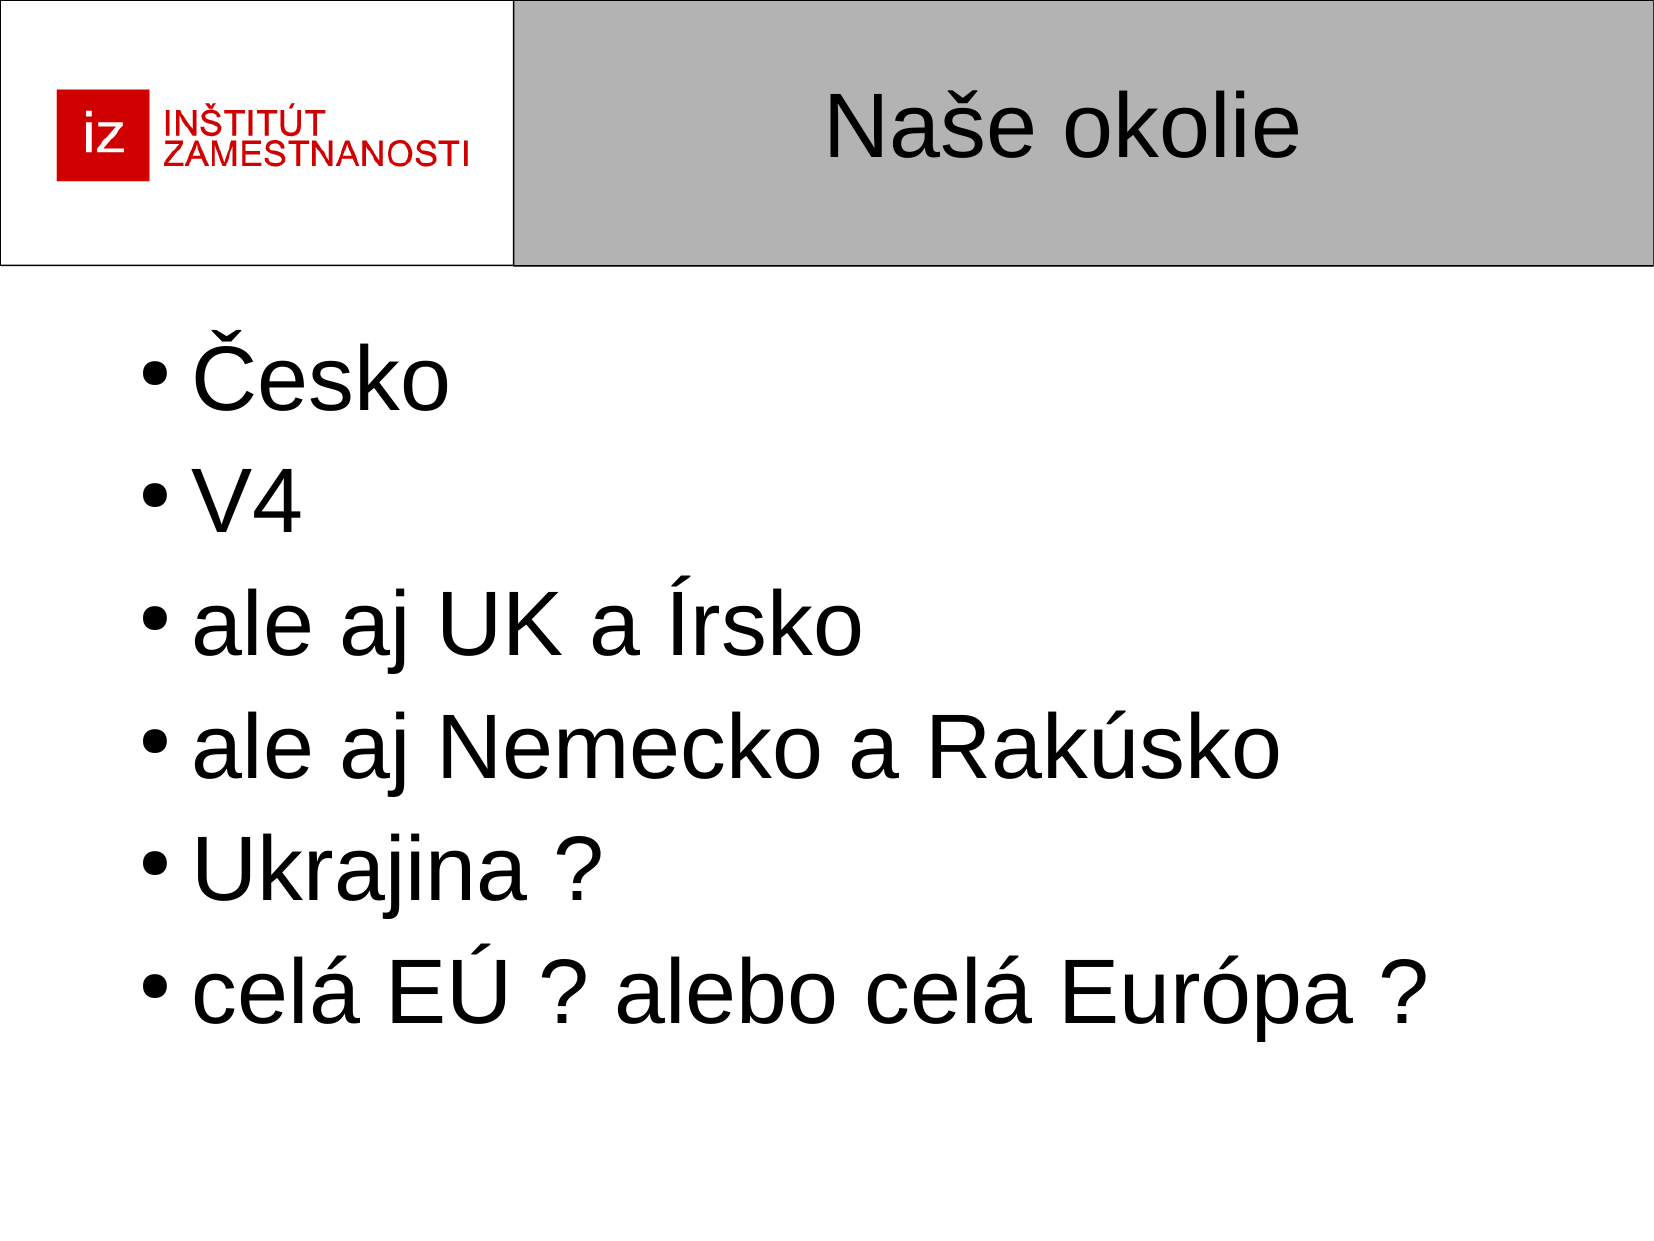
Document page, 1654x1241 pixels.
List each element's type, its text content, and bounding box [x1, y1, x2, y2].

list Česko V4 ale aj UK a Írsko ale aj Nemecko a Rakúsko Ukrajina ? celá EÚ ? alebo celá Európa ? [121, 344, 1533, 1112]
picture [5, 8, 512, 257]
title Naše okolie [561, 37, 1565, 229]
